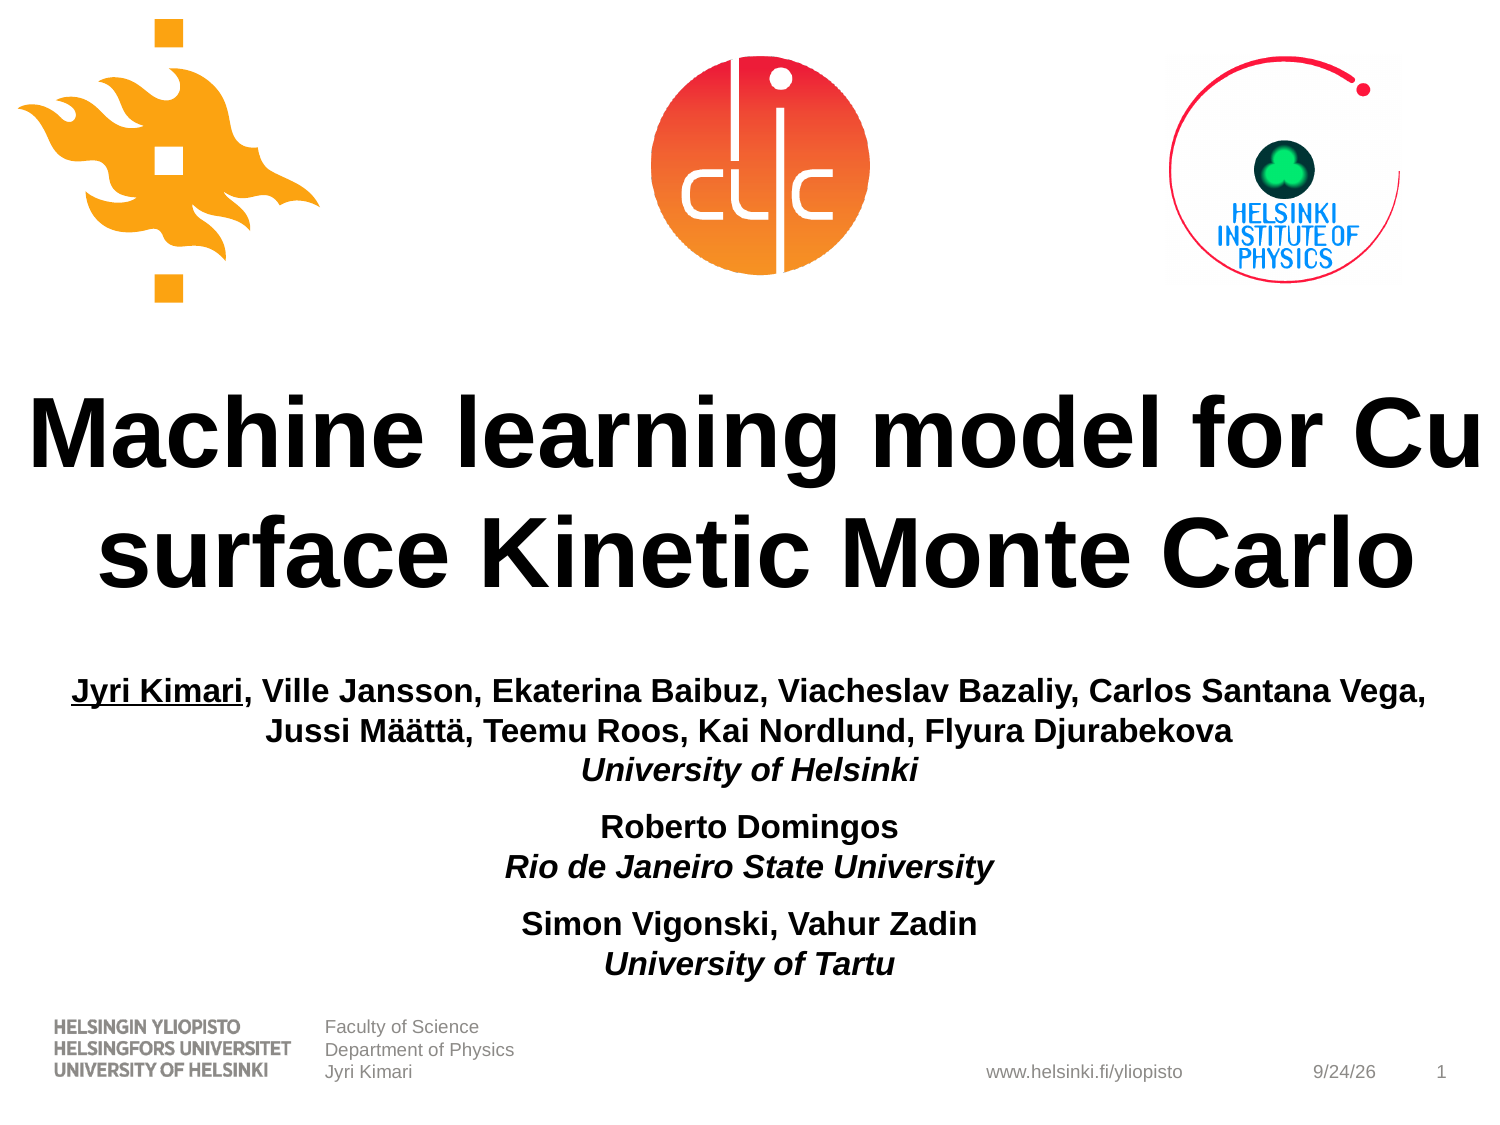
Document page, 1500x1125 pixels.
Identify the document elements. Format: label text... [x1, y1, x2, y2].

subtitle Jyri Kimari, Ville Jansson, Ekaterina Baibuz, Viacheslav Bazaliy, Carlos Santana Vega, Jussi Määttä, Teemu Roos, Kai Nordlund, Flyura Djurabekova University of Helsinki Roberto Domingos Rio de Janeiro State University Simon Vigonski, Vahur Zadin University of Tartu [11, 668, 1488, 1005]
title Machine learning model for Cu surface Kinetic Monte Carlo [20, 367, 1493, 633]
picture [53, 1017, 292, 1079]
picture [595, 0, 925, 330]
footer Faculty of Science Department of Physics Jyri Kimari [324, 1011, 750, 1083]
slide_number 11/14/18 [1230, 1011, 1376, 1083]
picture [1165, 54, 1402, 285]
slide_number 10 [1376, 1011, 1447, 1083]
